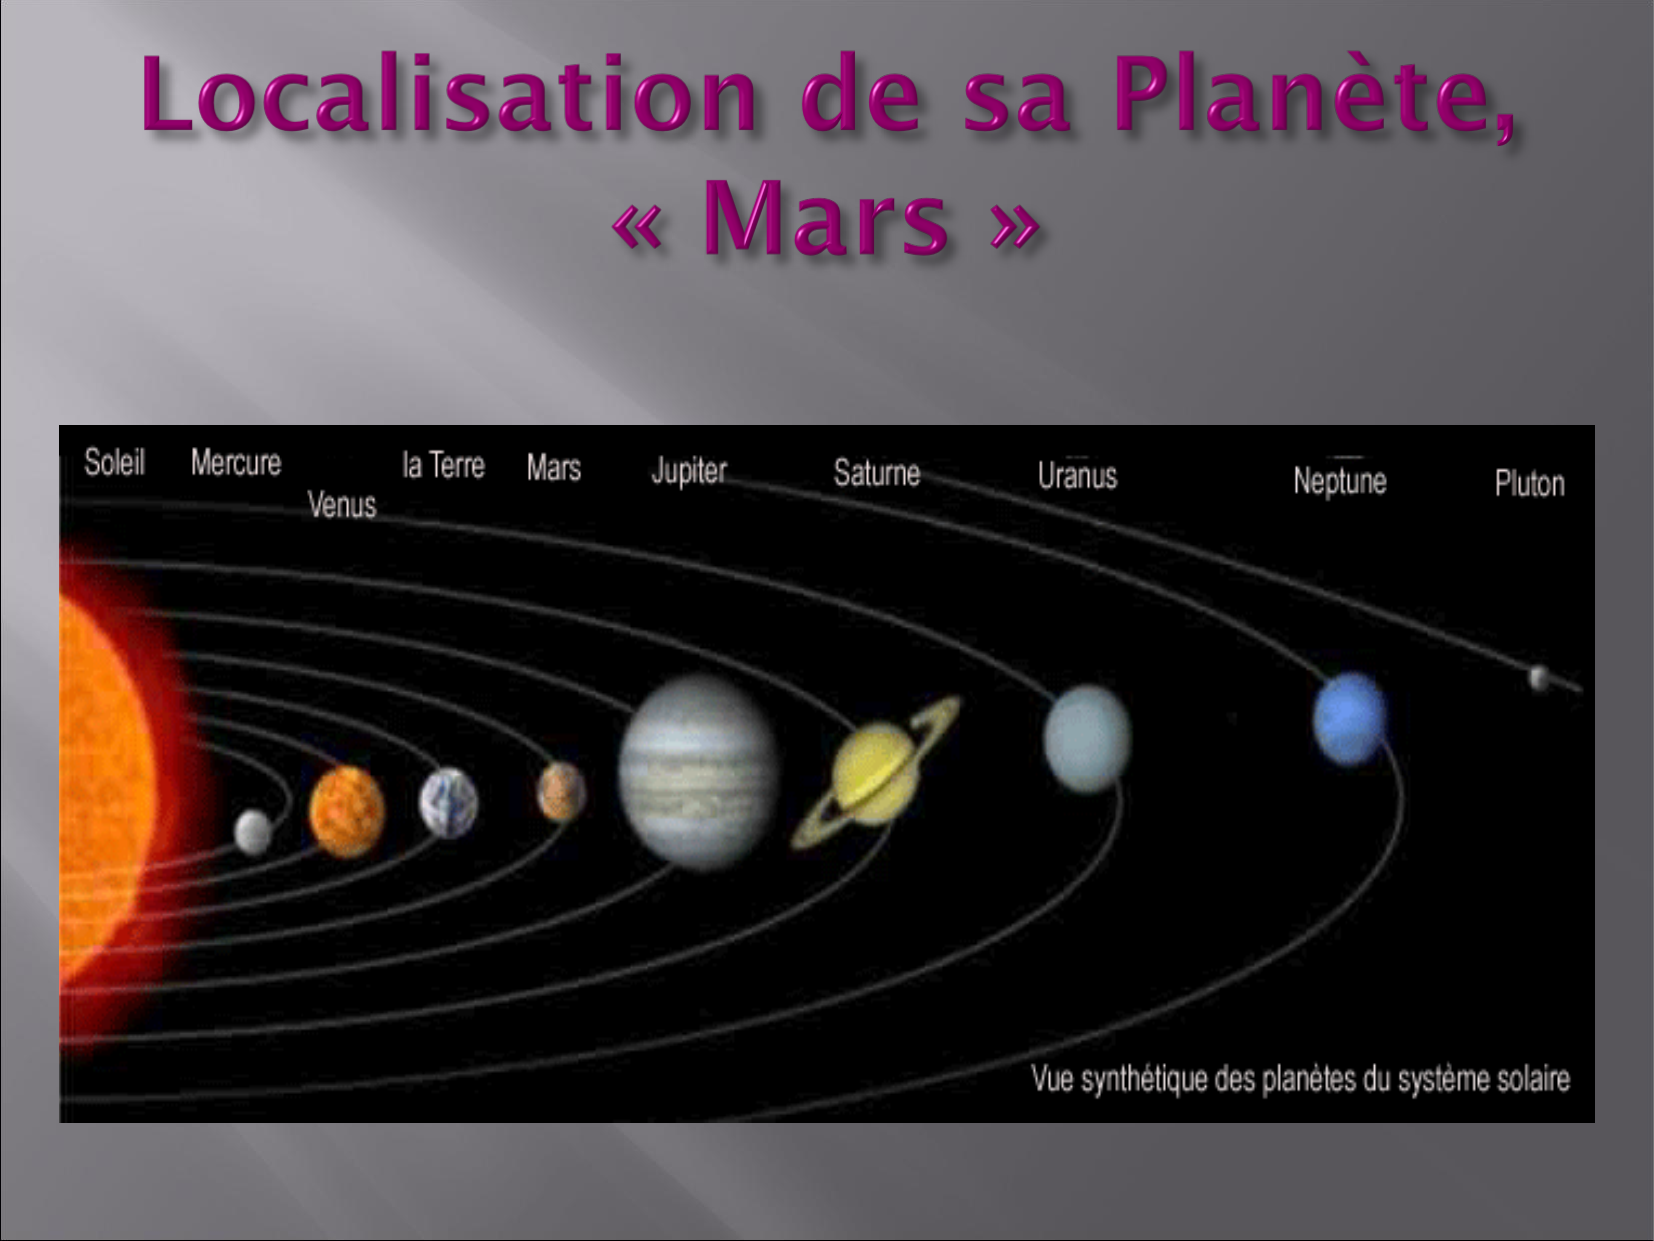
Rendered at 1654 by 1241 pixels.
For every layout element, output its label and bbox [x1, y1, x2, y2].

picture [0, 0, 1654, 1241]
text_box [66, 0, 1638, 303]
